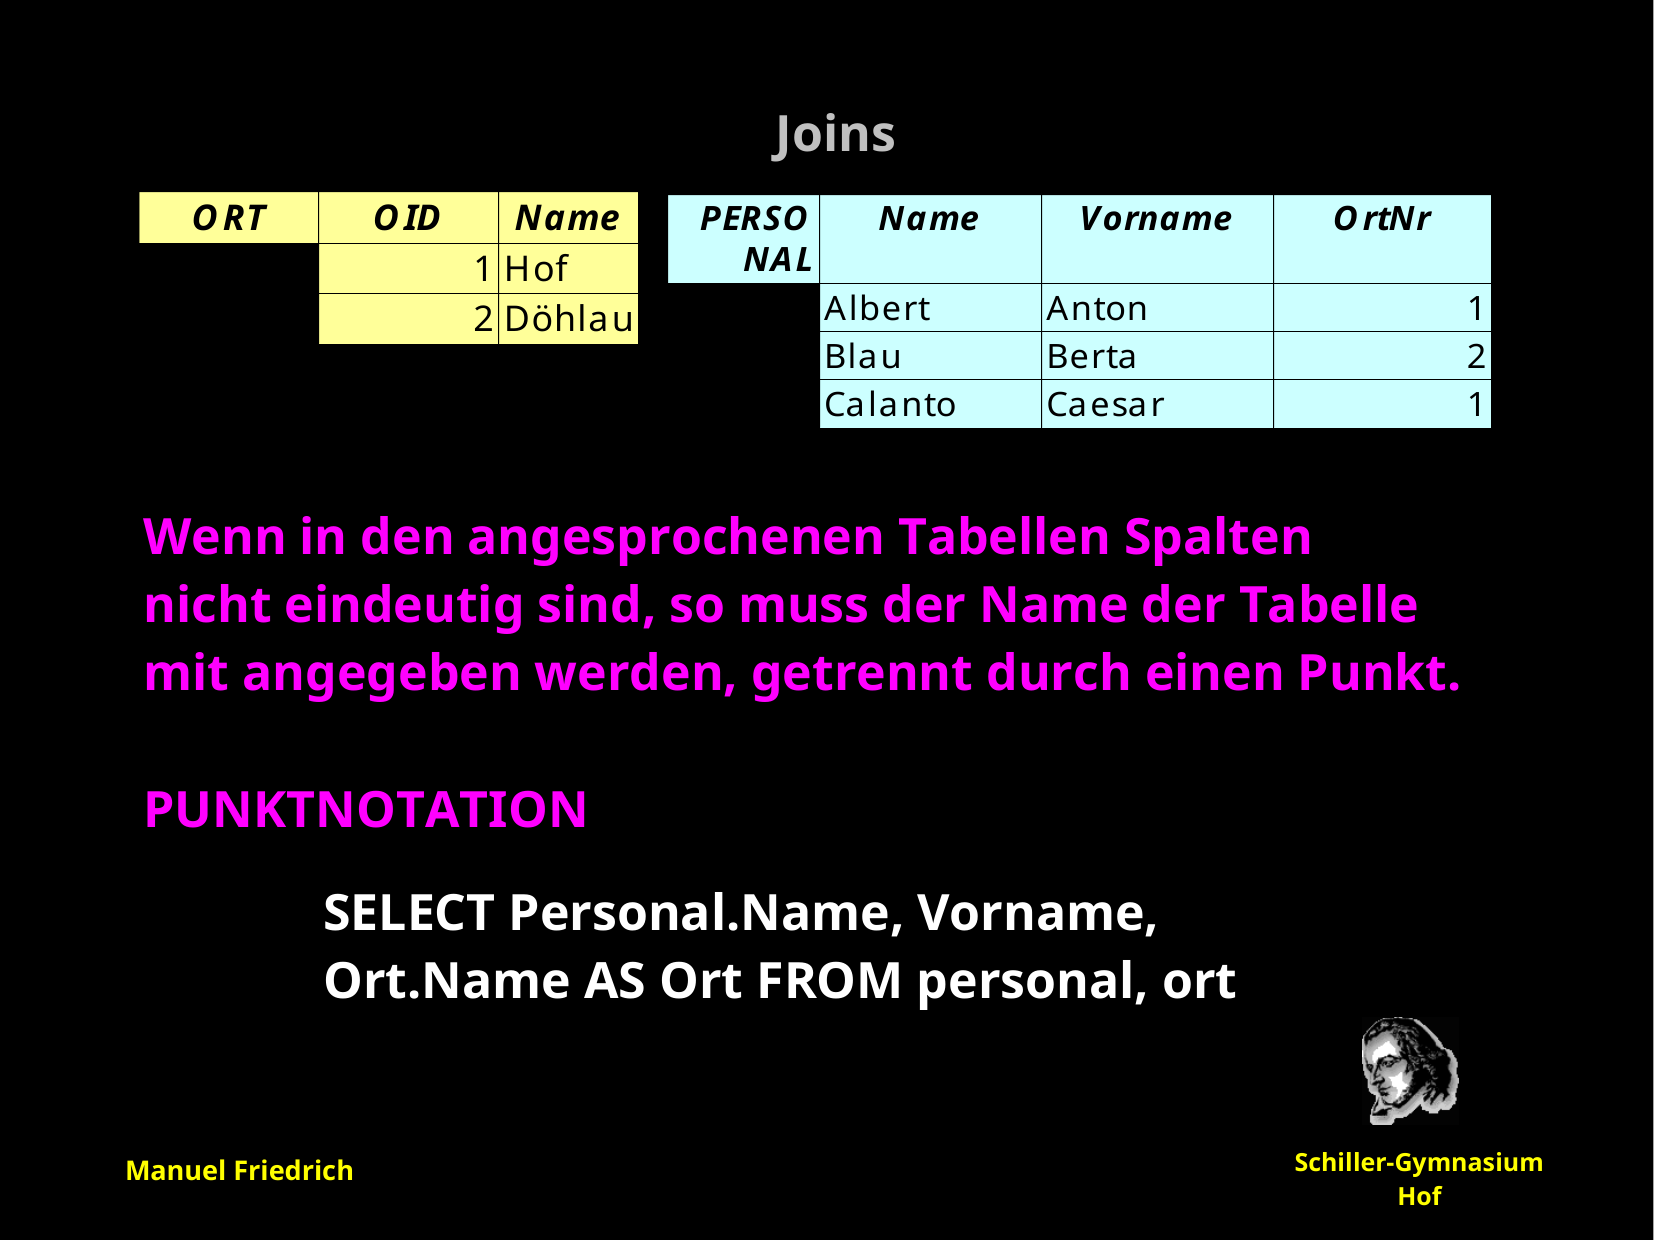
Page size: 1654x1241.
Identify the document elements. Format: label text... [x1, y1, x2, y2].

chart [139, 191, 1557, 461]
text_box Manuel Friedrich [124, 1151, 357, 1185]
text_box Joins [775, 98, 931, 160]
picture [1362, 1017, 1459, 1125]
text_box Schiller-Gymnasium Hof [1294, 1145, 1549, 1206]
text_box SELECT Personal.Name, Vorname, Ort.Name AS Ort FROM personal, ort [323, 876, 1375, 999]
text_box Wenn in den angesprochenen Tabellen Spalten nicht eindeutig sind, so muss der Name der Tabelle mit angegeben werden, getrennt durch einen Punkt. PUNKTNOTATION [143, 500, 1479, 806]
